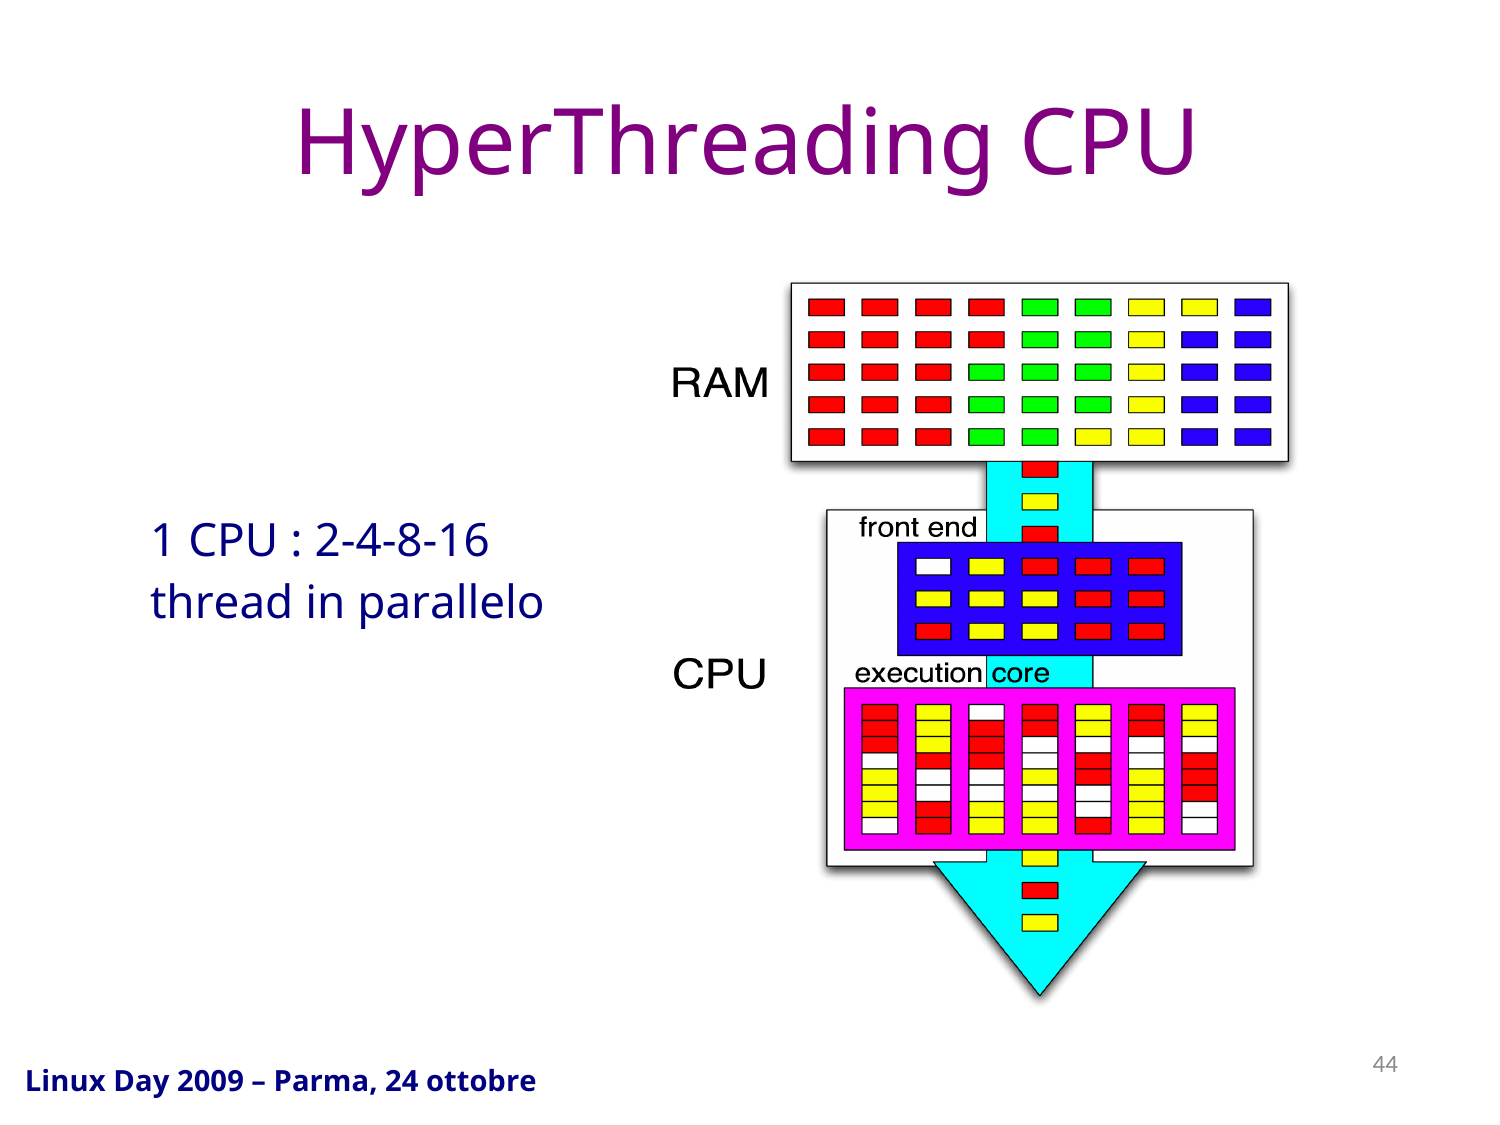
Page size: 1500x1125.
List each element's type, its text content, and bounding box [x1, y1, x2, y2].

picture [650, 264, 1313, 1023]
title HyperThreading CPU [74, 21, 1420, 257]
subtitle 1 CPU : 2-4-8-16 thread in parallelo [74, 427, 563, 713]
